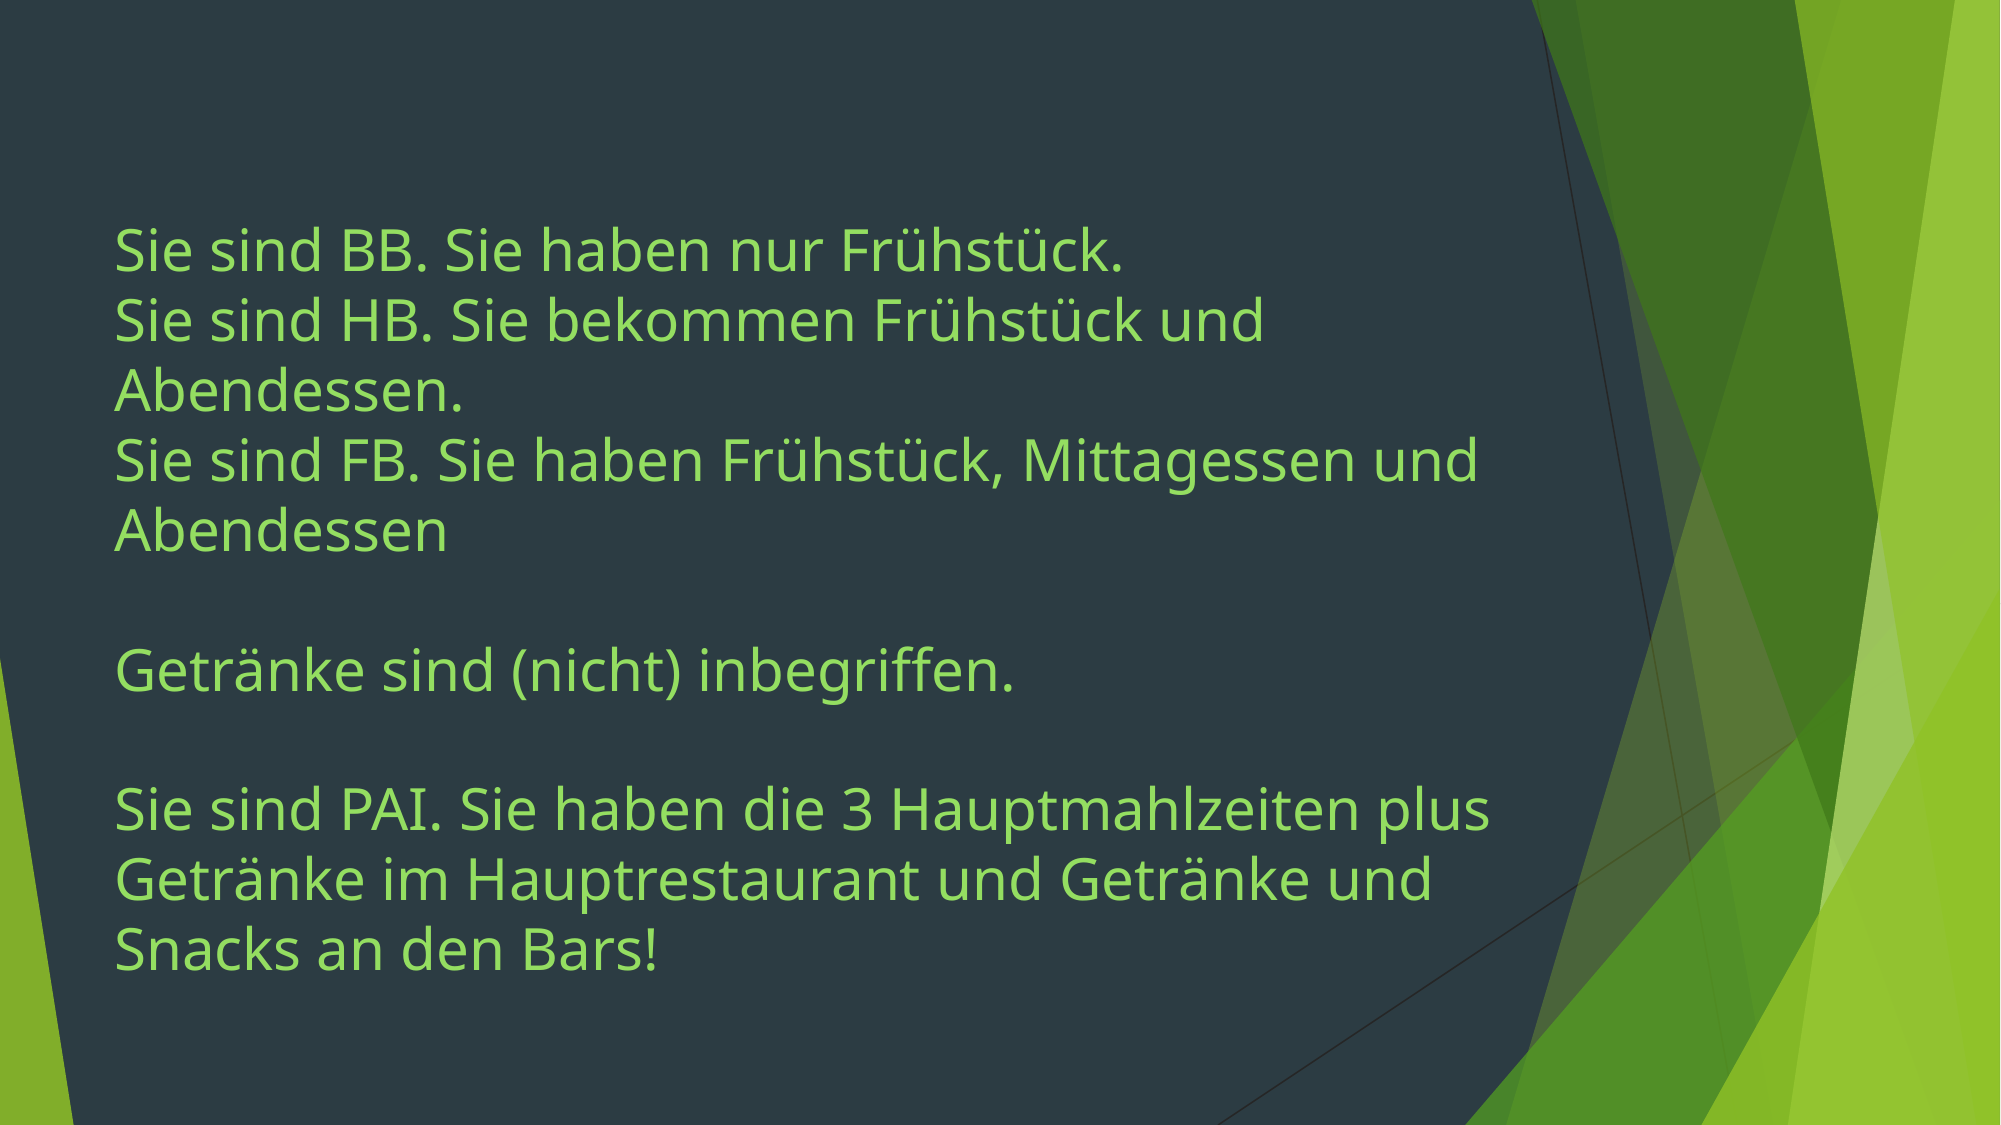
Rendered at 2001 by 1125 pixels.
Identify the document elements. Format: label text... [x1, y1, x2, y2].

text_box Sie sind BB. Sie haben nur Frühstück. Sie sind HB. Sie bekommen Frühstück und Abendessen. Sie sind FB. Sie haben Frühstück, Mittagessen und Abendessen Getränke sind (nicht) inbegriffen. Sie sind PAI. Sie haben die 3 Hauptmahlzeiten plus Getränke im Hauptrestaurant und Getränke und Snacks an den Bars! [99, 205, 1642, 786]
